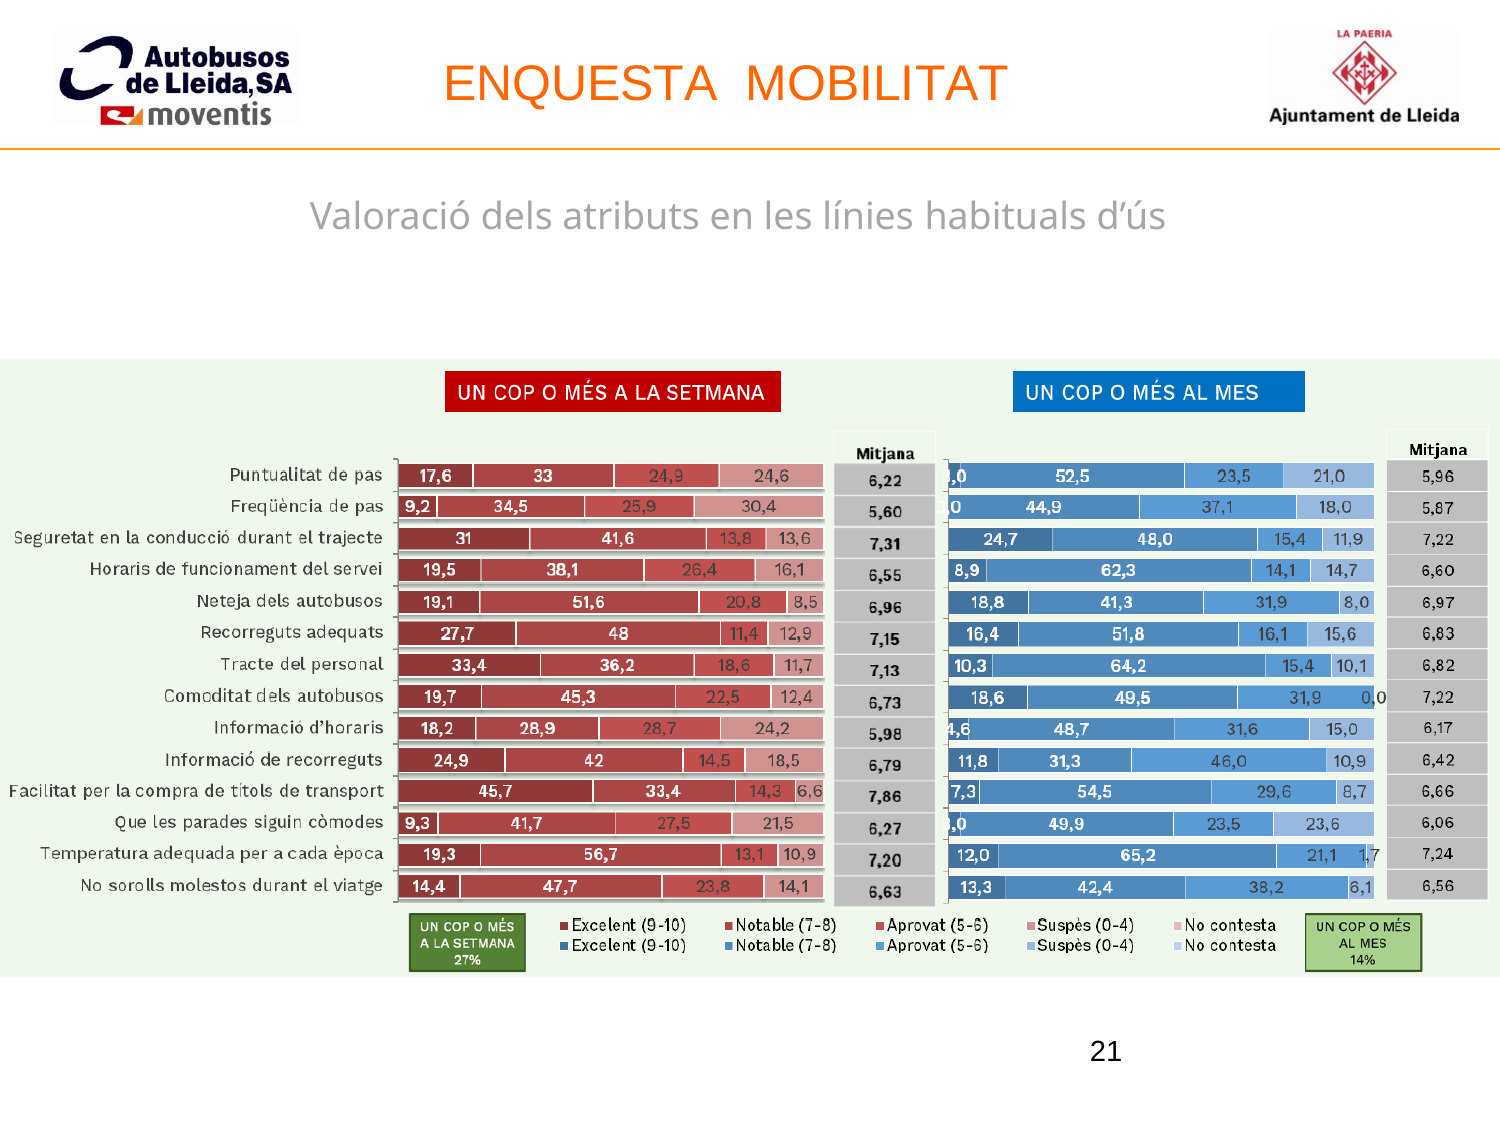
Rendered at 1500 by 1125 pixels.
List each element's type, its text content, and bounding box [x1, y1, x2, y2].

text_box ENQUESTA MOBILITAT [360, 42, 1093, 114]
text_box Valoració dels atributs en les línies habituals d’ús [159, 184, 1317, 245]
text_box 21 [1074, 1024, 1426, 1103]
picture [0, 359, 1500, 977]
